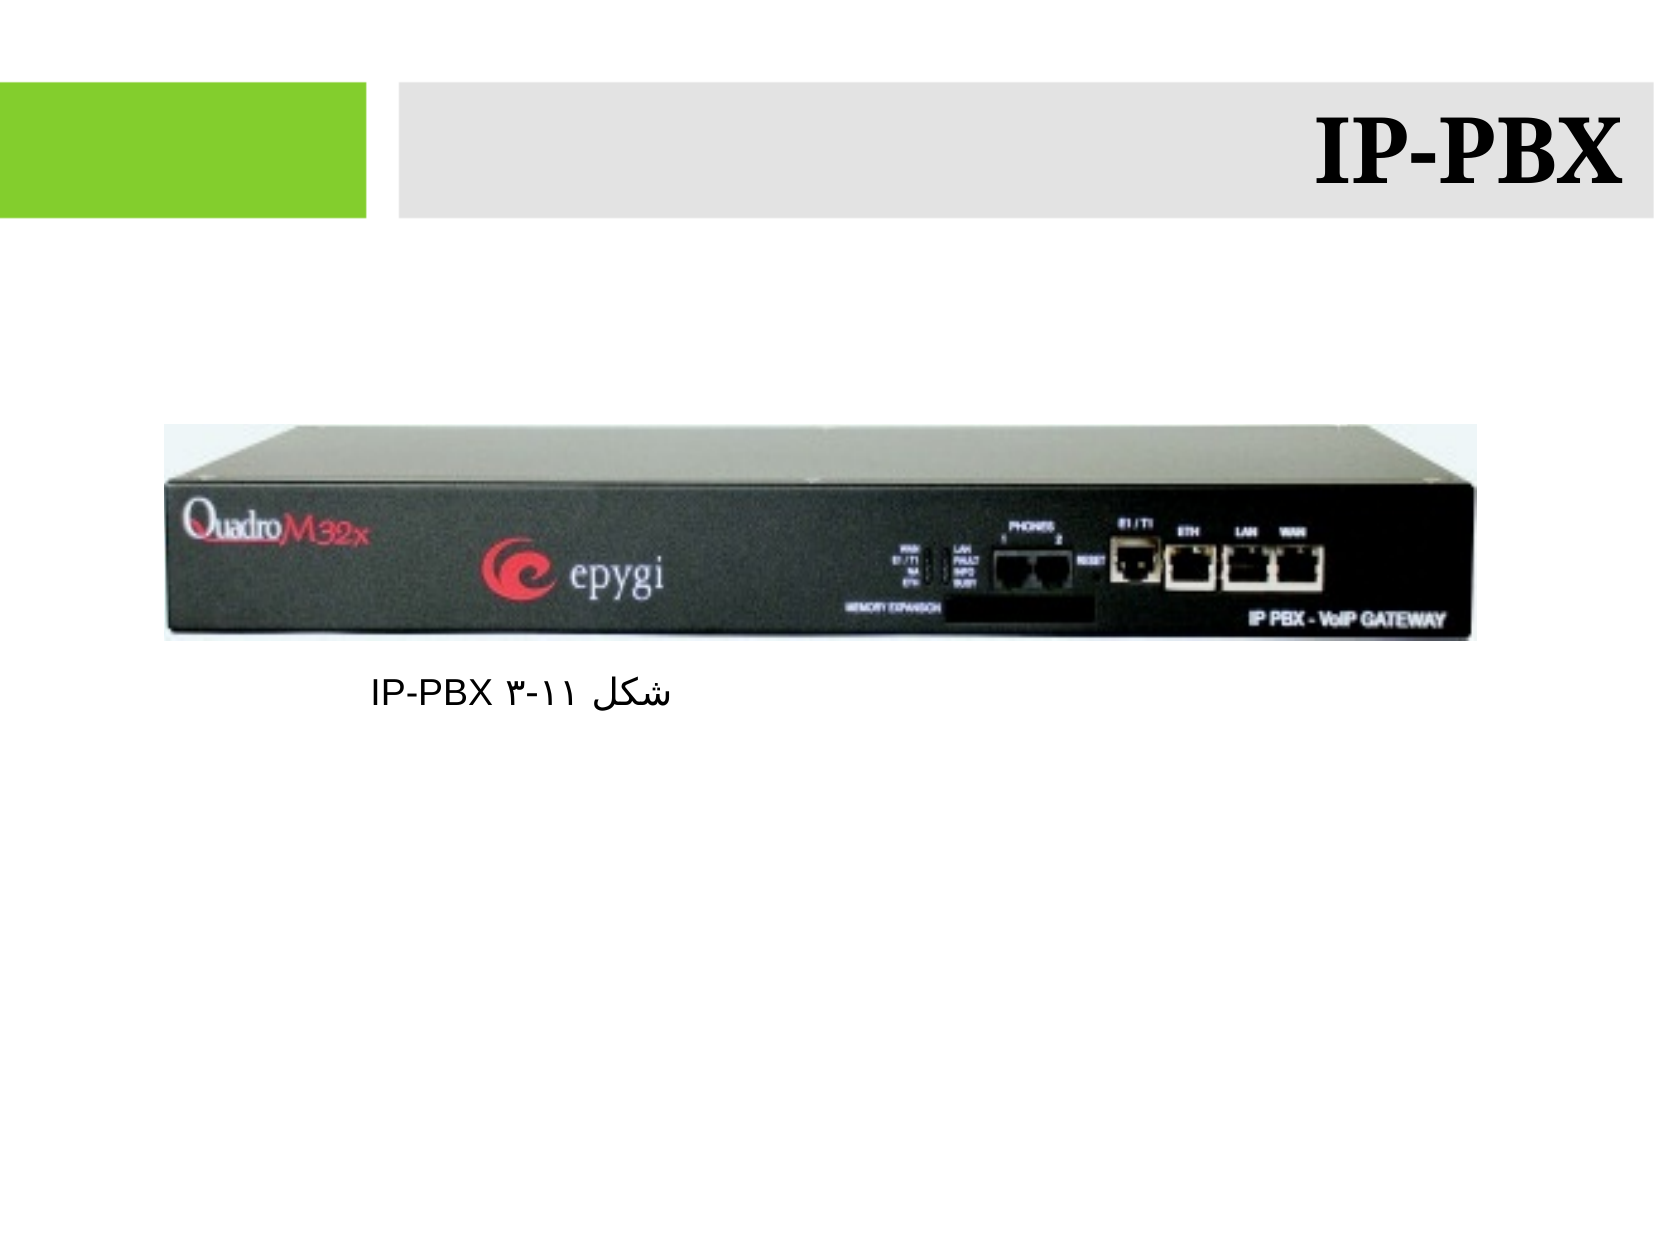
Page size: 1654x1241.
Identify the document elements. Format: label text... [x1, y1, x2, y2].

text_box شکل ۱۱-۳ IP-PBX [149, 660, 701, 721]
picture [0, 0, 1654, 1241]
title IP-PBX [313, 73, 1625, 223]
